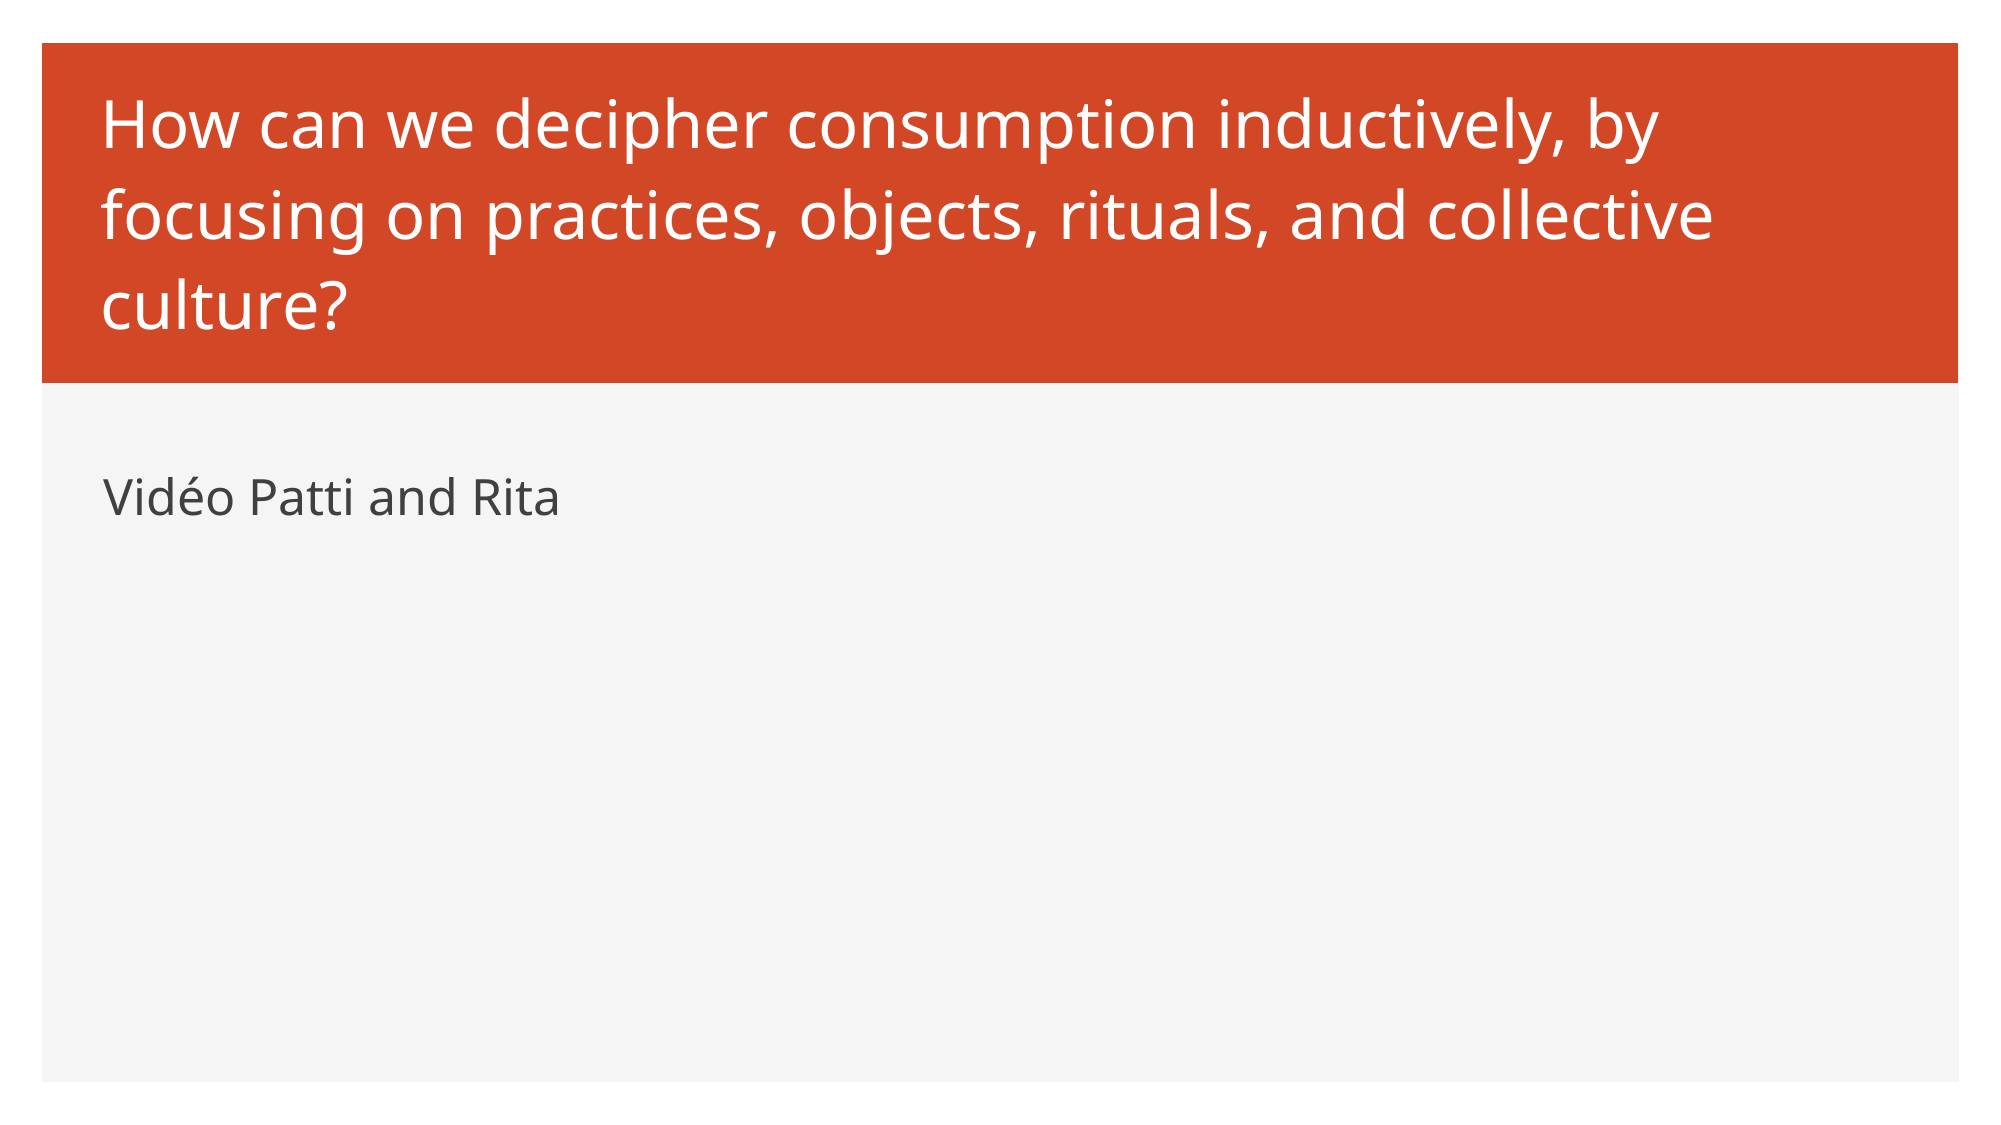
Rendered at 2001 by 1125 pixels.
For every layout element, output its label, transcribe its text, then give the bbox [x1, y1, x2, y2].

list Vidéo Patti and Rita [88, 420, 1639, 1073]
title How can we decipher consumption inductively, by focusing on practices, objects, rituals, and collective culture? [85, 67, 1931, 357]
